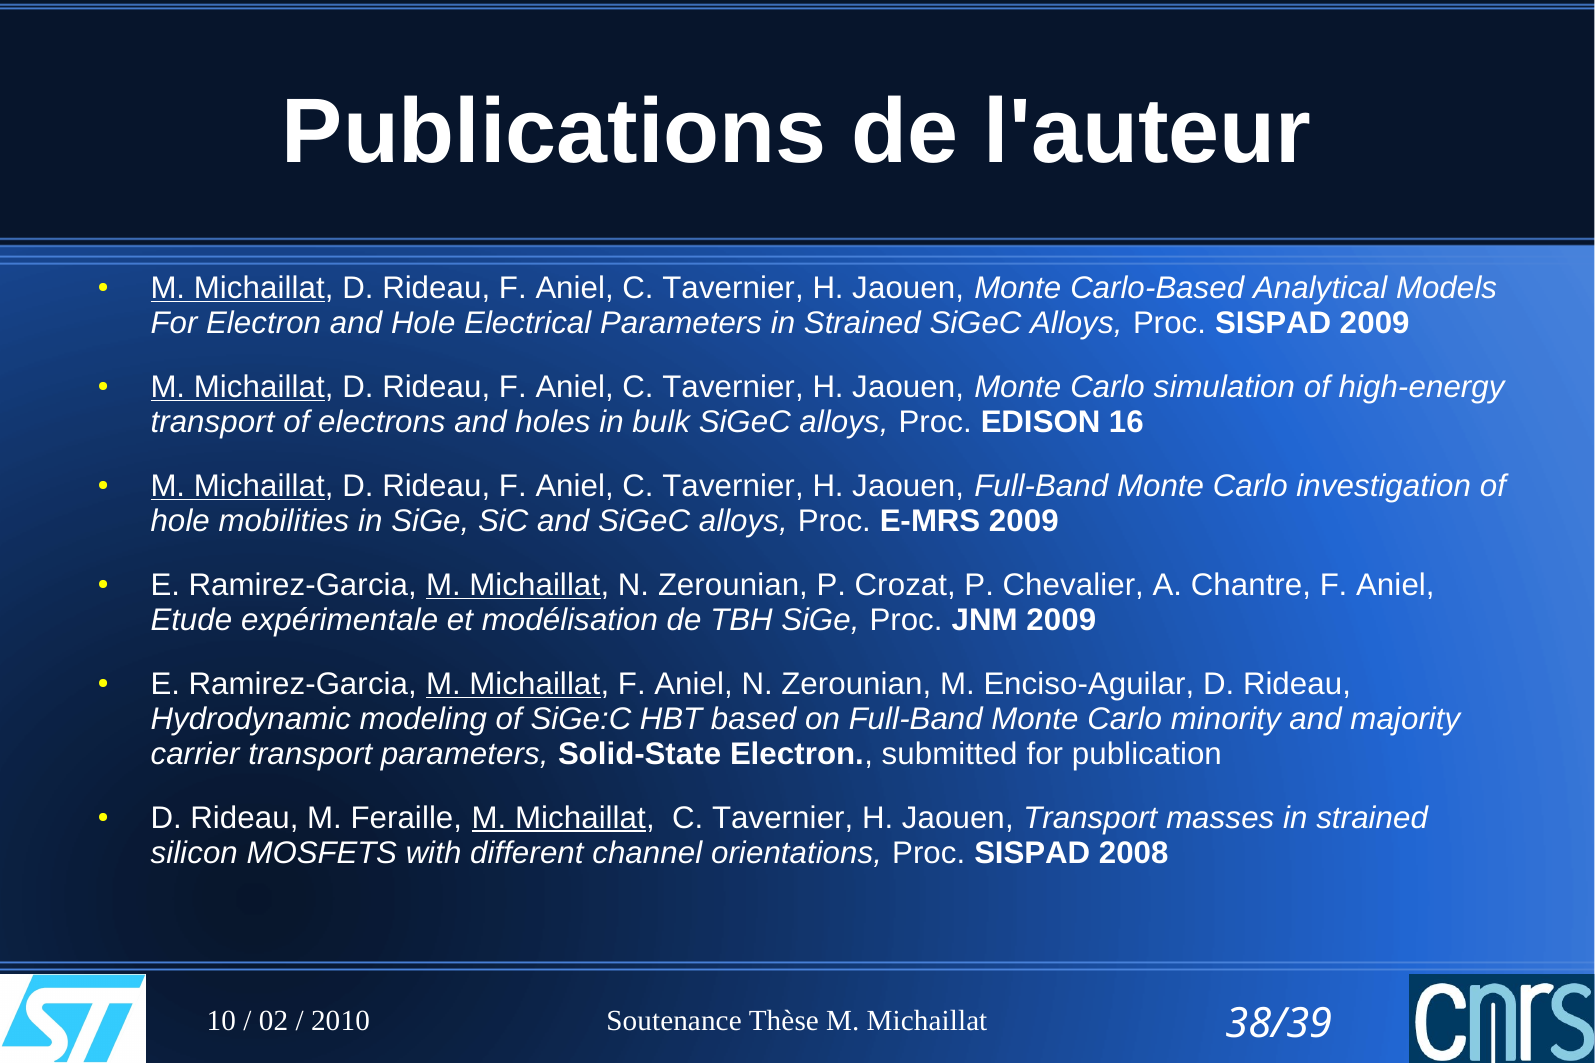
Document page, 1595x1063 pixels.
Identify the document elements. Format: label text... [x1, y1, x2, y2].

list M. Michaillat, D. Rideau, F. Aniel, C. Tavernier, H. Jaouen, Monte Carlo-Based Analytical Models For Electron and Hole Electrical Parameters in Strained SiGeC Alloys, Proc. SISPAD 2009 M. Michaillat, D. Rideau, F. Aniel, C. Tavernier, H. Jaouen, Monte Carlo simulation of high-energy transport of electrons and holes in bulk SiGeC alloys, Proc. EDISON 16 M. Michaillat, D. Rideau, F. Aniel, C. Tavernier, H. Jaouen, Full-Band Monte Carlo investigation of hole mobilities in SiGe, SiC and SiGeC alloys, Proc. E-MRS 2009 E. Ramirez-Garcia, M. Michaillat, N. Zerounian, P. Crozat, P. Chevalier, A. Chantre, F. Aniel, Etude expérimentale et modélisation de TBH SiGe, Proc. JNM 2009 E. Ramirez-Garcia, M. Michaillat, F. Aniel, N. Zerounian, M. Enciso-Aguilar, D. Rideau, Hydrodynamic modeling of SiGe:C HBT based on Full-Band Monte Carlo minority and majority carrier transport parameters, Solid-State Electron., submitted for publication D. Rideau, M. Feraille, M. Michaillat, C. Tavernier, H. Jaouen, Transport masses in strained silicon MOSFETS with different channel orientations, Proc. SISPAD 2008 [79, 270, 1515, 958]
picture [0, 0, 1595, 1063]
title Publications de l'auteur [79, 42, 1515, 220]
